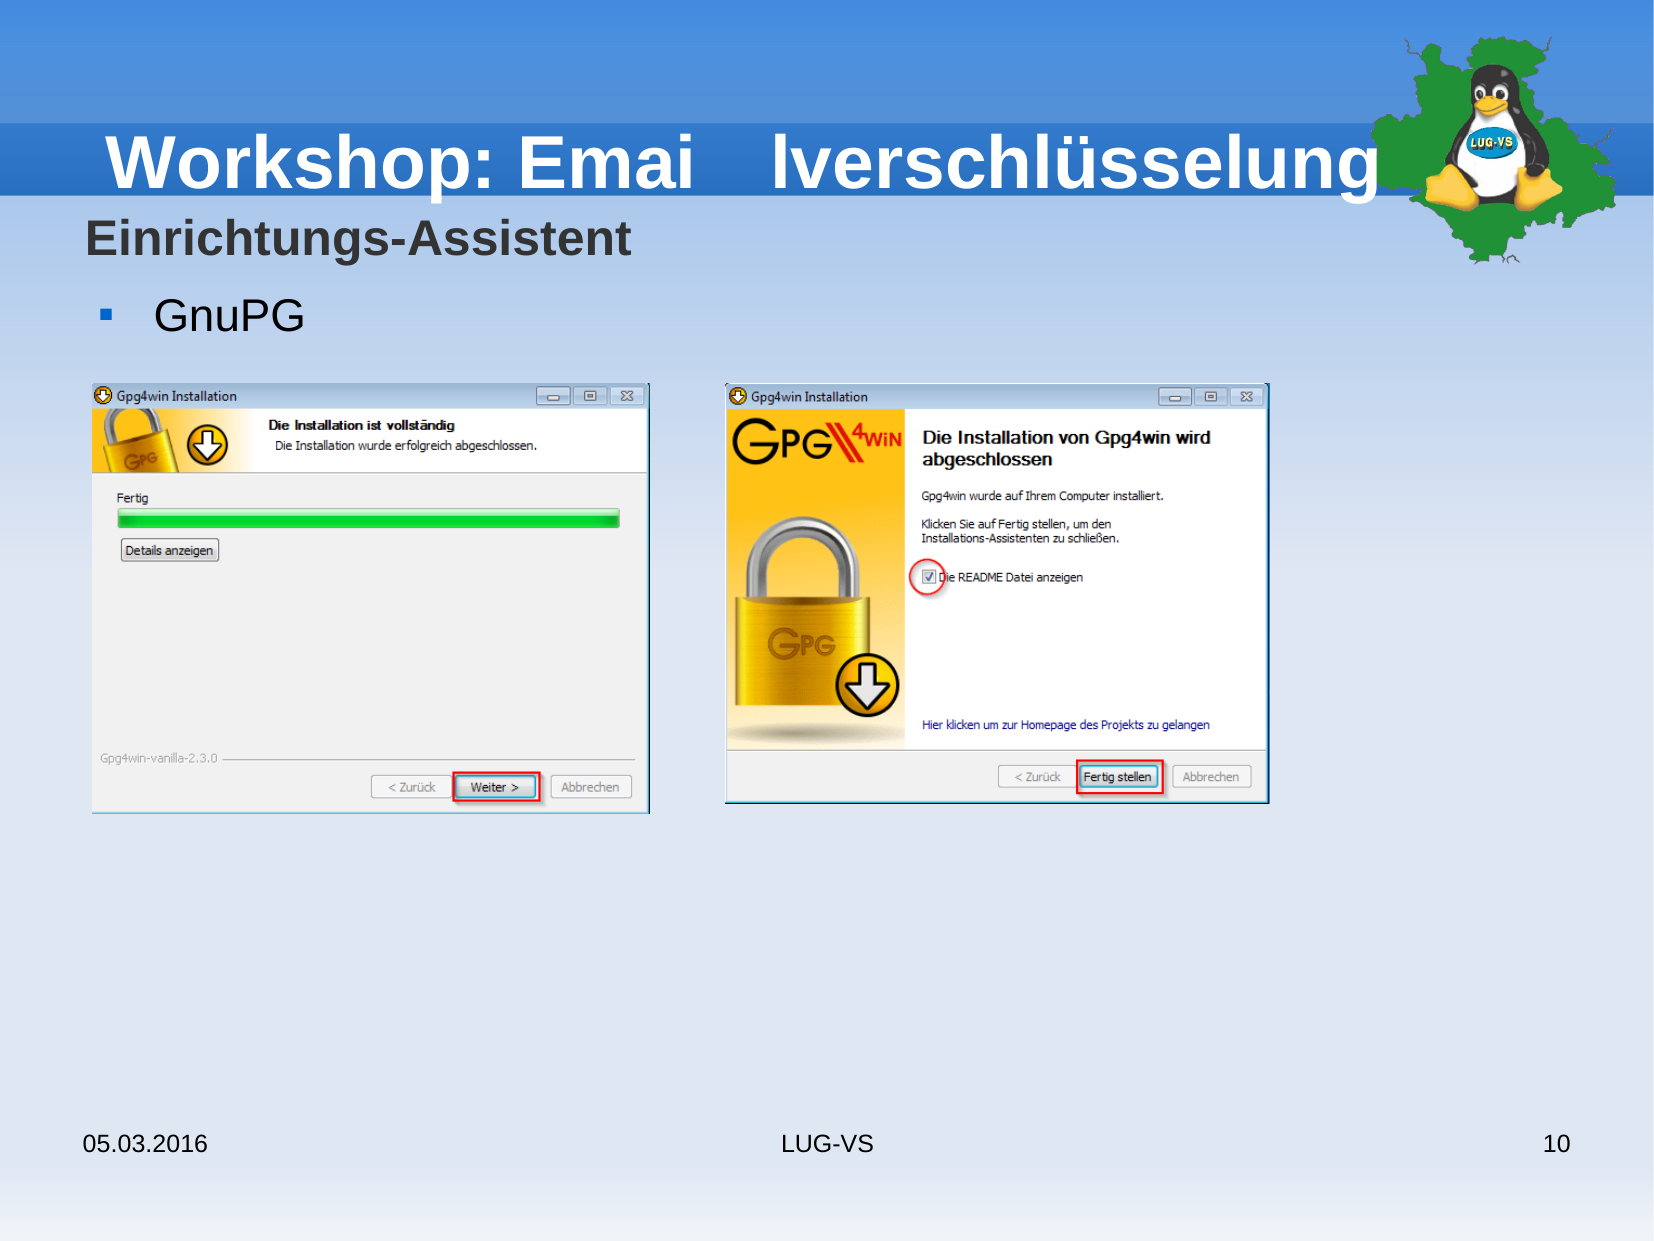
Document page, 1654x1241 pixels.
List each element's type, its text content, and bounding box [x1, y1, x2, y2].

text_box Einrichtungs-Assistent [14, 209, 1418, 267]
picture [1489, 137, 1512, 149]
list GnuPG [82, 290, 1571, 1109]
picture [0, 0, 1654, 1241]
title Workshop: Emai lverschlüsselung [0, 59, 1489, 267]
